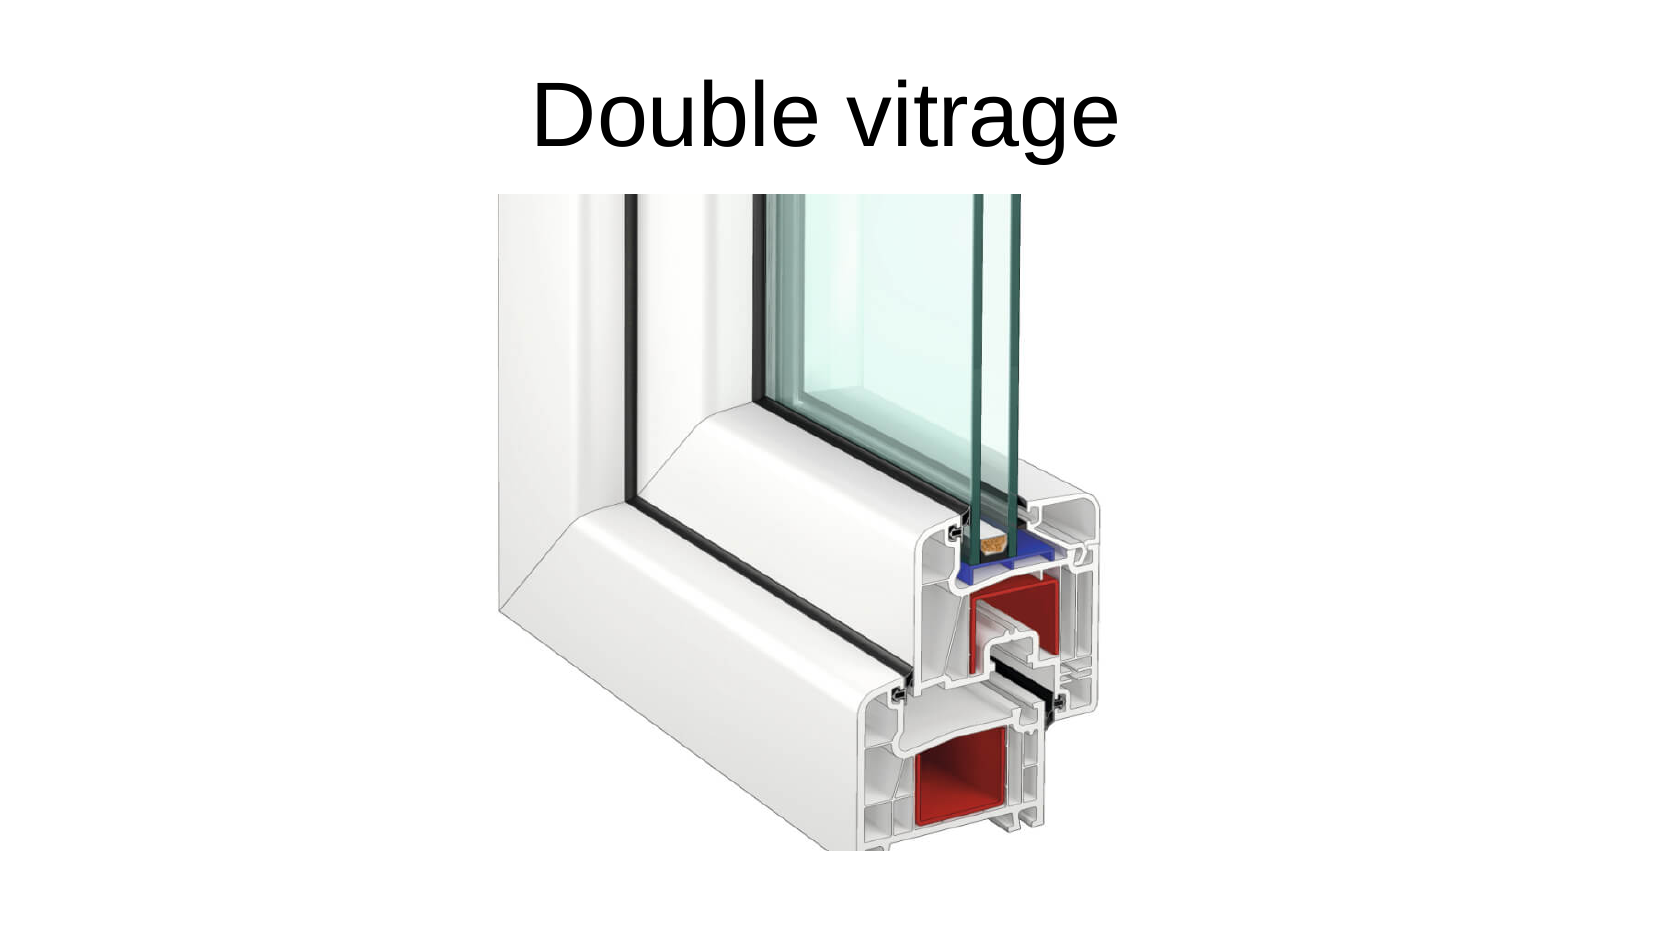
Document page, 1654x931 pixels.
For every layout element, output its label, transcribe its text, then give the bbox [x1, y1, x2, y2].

title Double vitrage [82, 37, 1571, 193]
picture [304, 194, 1323, 851]
